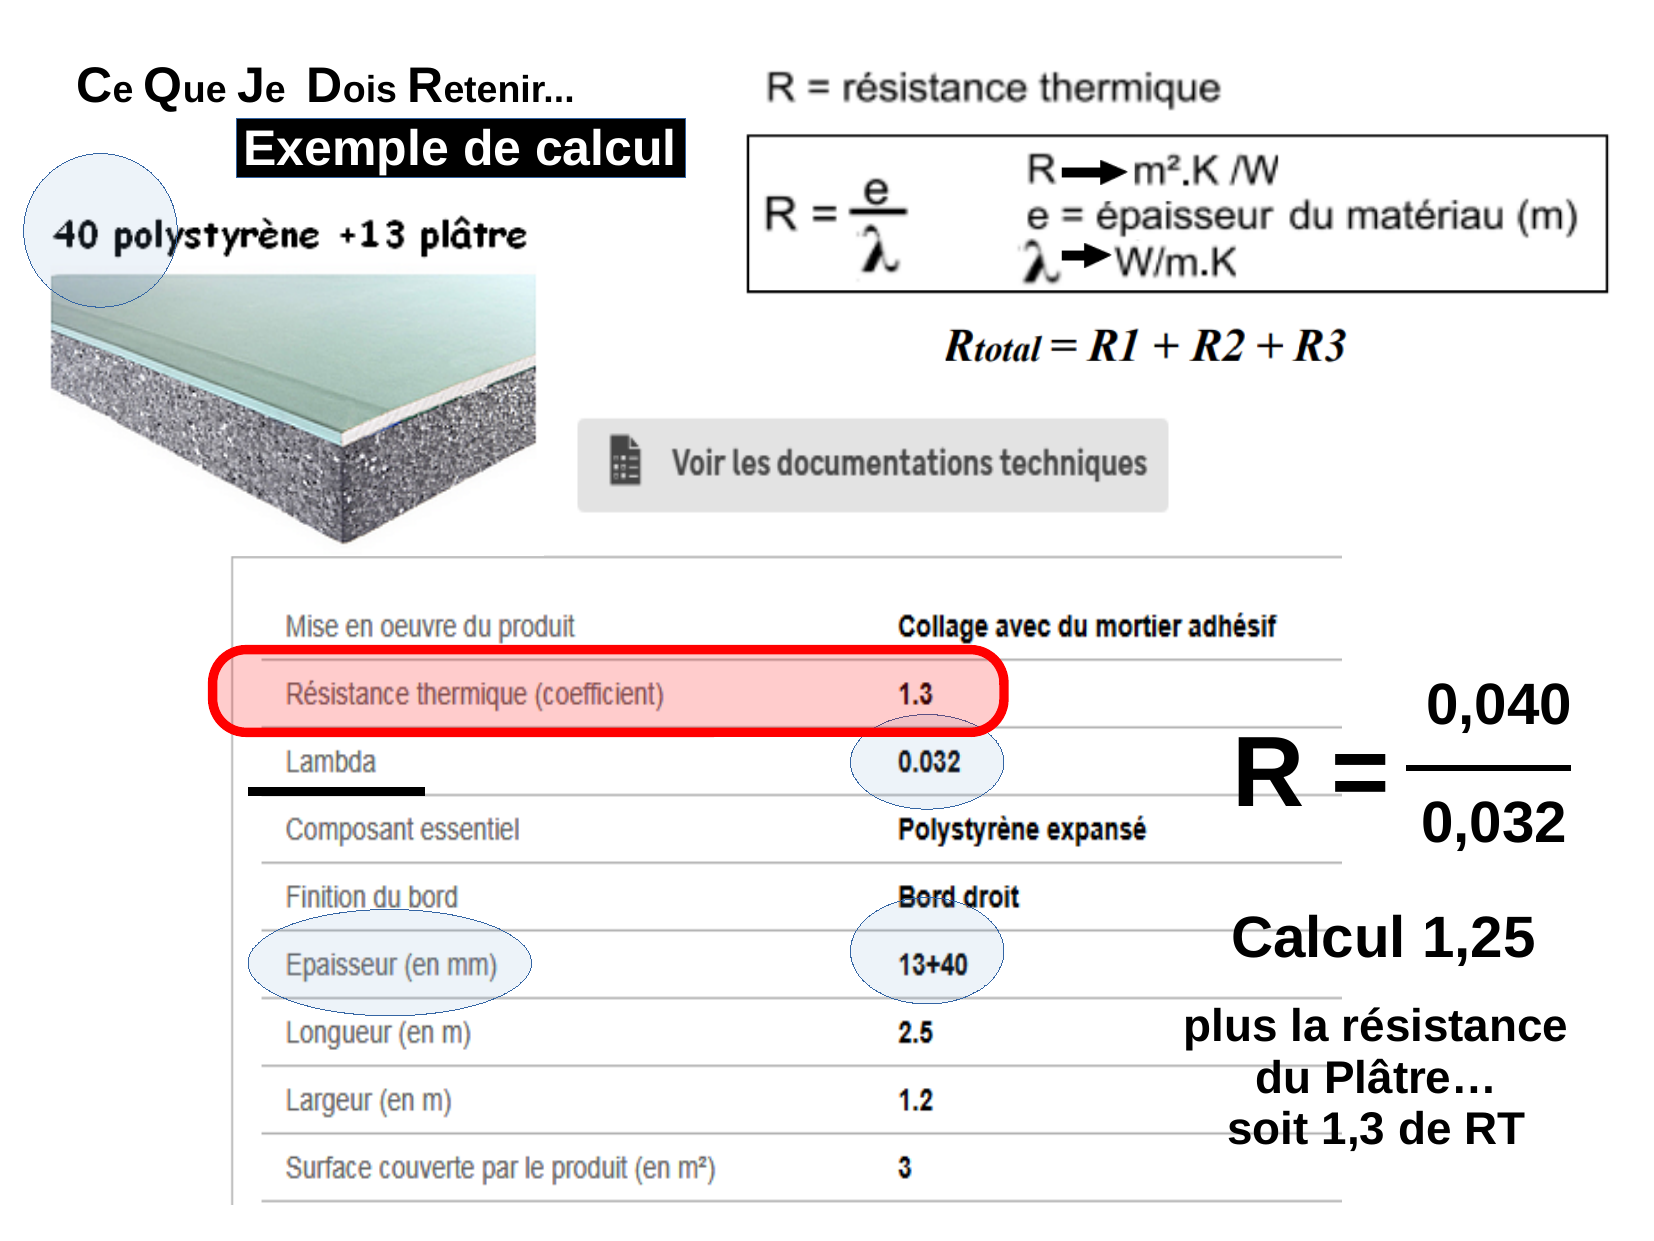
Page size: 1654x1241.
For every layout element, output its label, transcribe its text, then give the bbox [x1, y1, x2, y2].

text_box plus la résistance du Plâtre… soit 1,3 de RT [1169, 992, 1607, 1162]
text_box Exemple de calcul [236, 118, 686, 178]
text_box [248, 909, 532, 1016]
picture [732, 40, 1623, 392]
text_box Ce Que Je Dois Retenir... [62, 49, 615, 121]
text_box Calcul 1,25 [1216, 897, 1552, 978]
picture [38, 197, 1342, 1205]
text_box 0,032 [1406, 782, 1583, 863]
text_box [23, 153, 178, 308]
text_box [212, 649, 1004, 810]
text_box R = [1217, 708, 1406, 836]
text_box [850, 897, 1004, 1004]
text_box 0,040 [1411, 664, 1588, 745]
